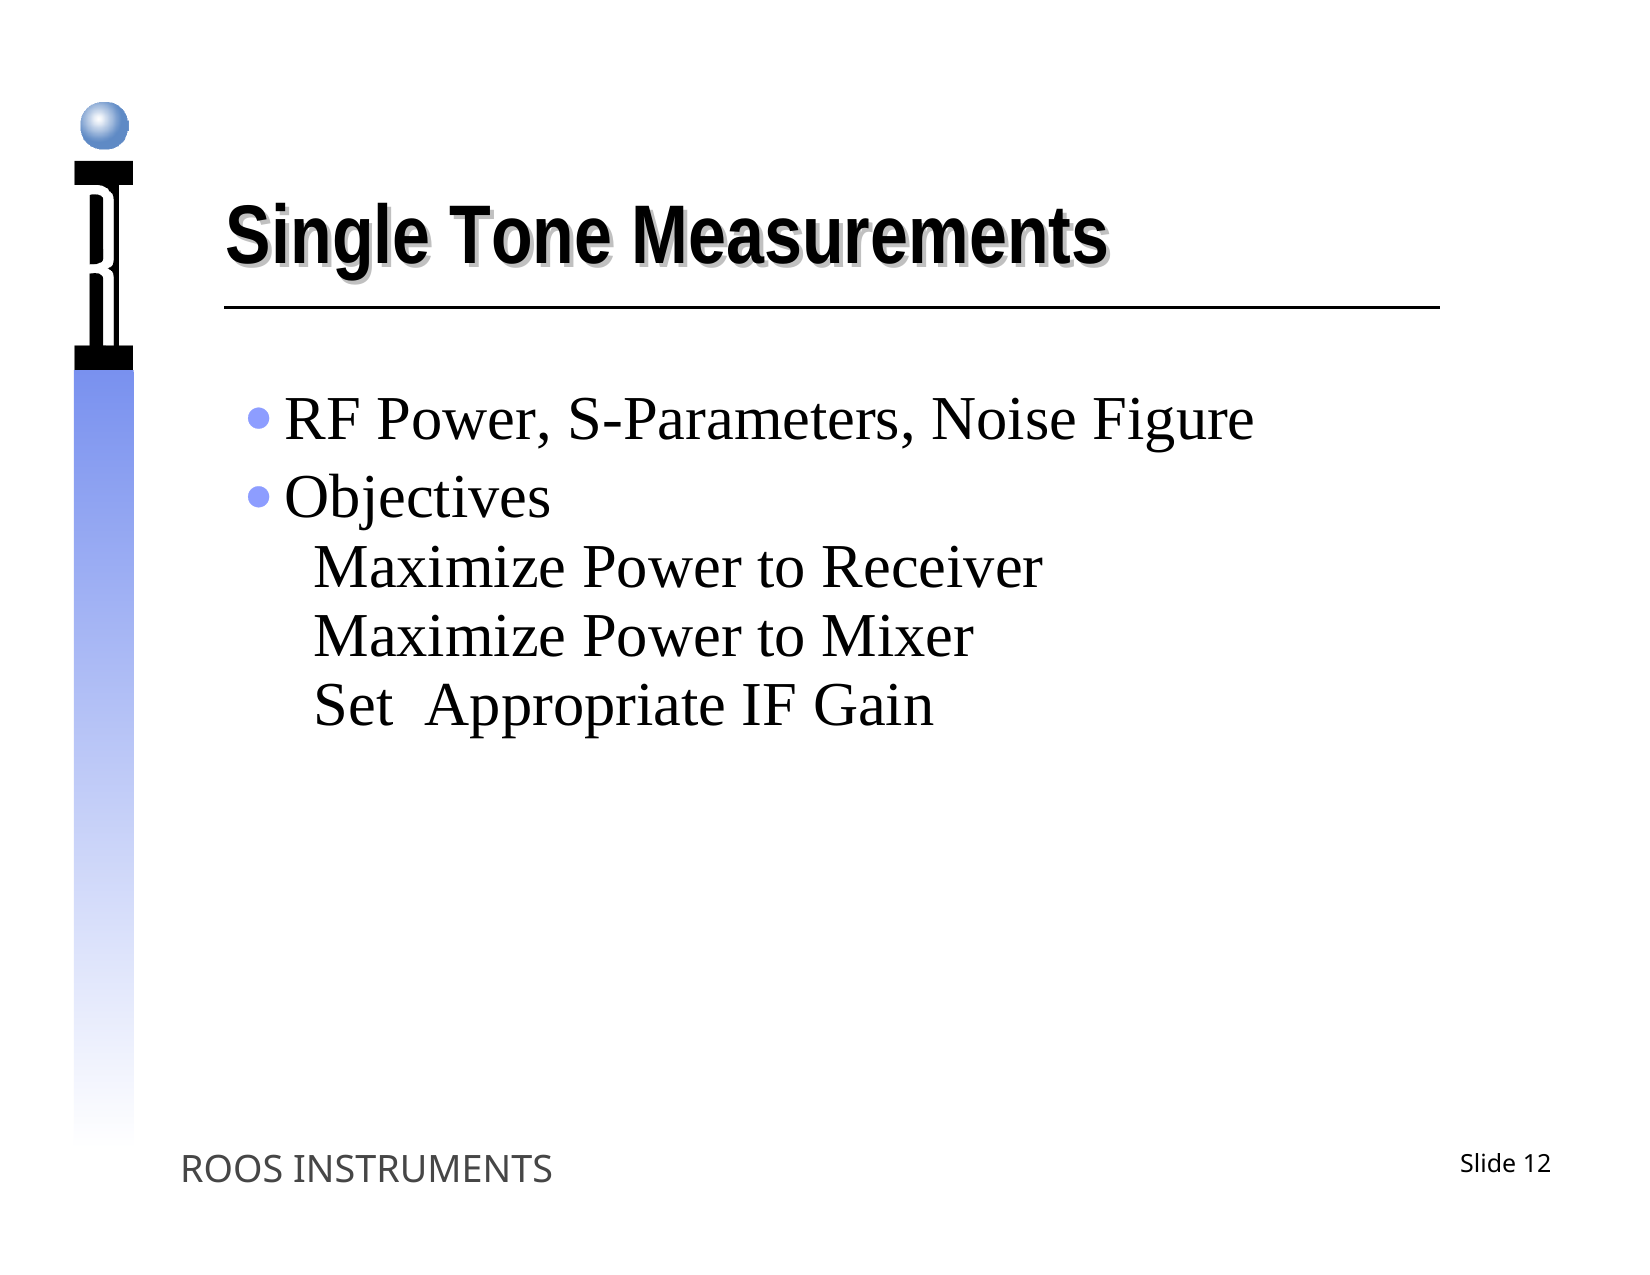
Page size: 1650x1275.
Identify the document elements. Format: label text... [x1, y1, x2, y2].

text_box RF Power, S-Parameters, Noise Figure Objectives Maximize Power to Receiver Maximize Power to Mixer Set Appropriate IF Gain [232, 383, 1456, 743]
text_box Single Tone Measurements [225, 99, 1447, 284]
